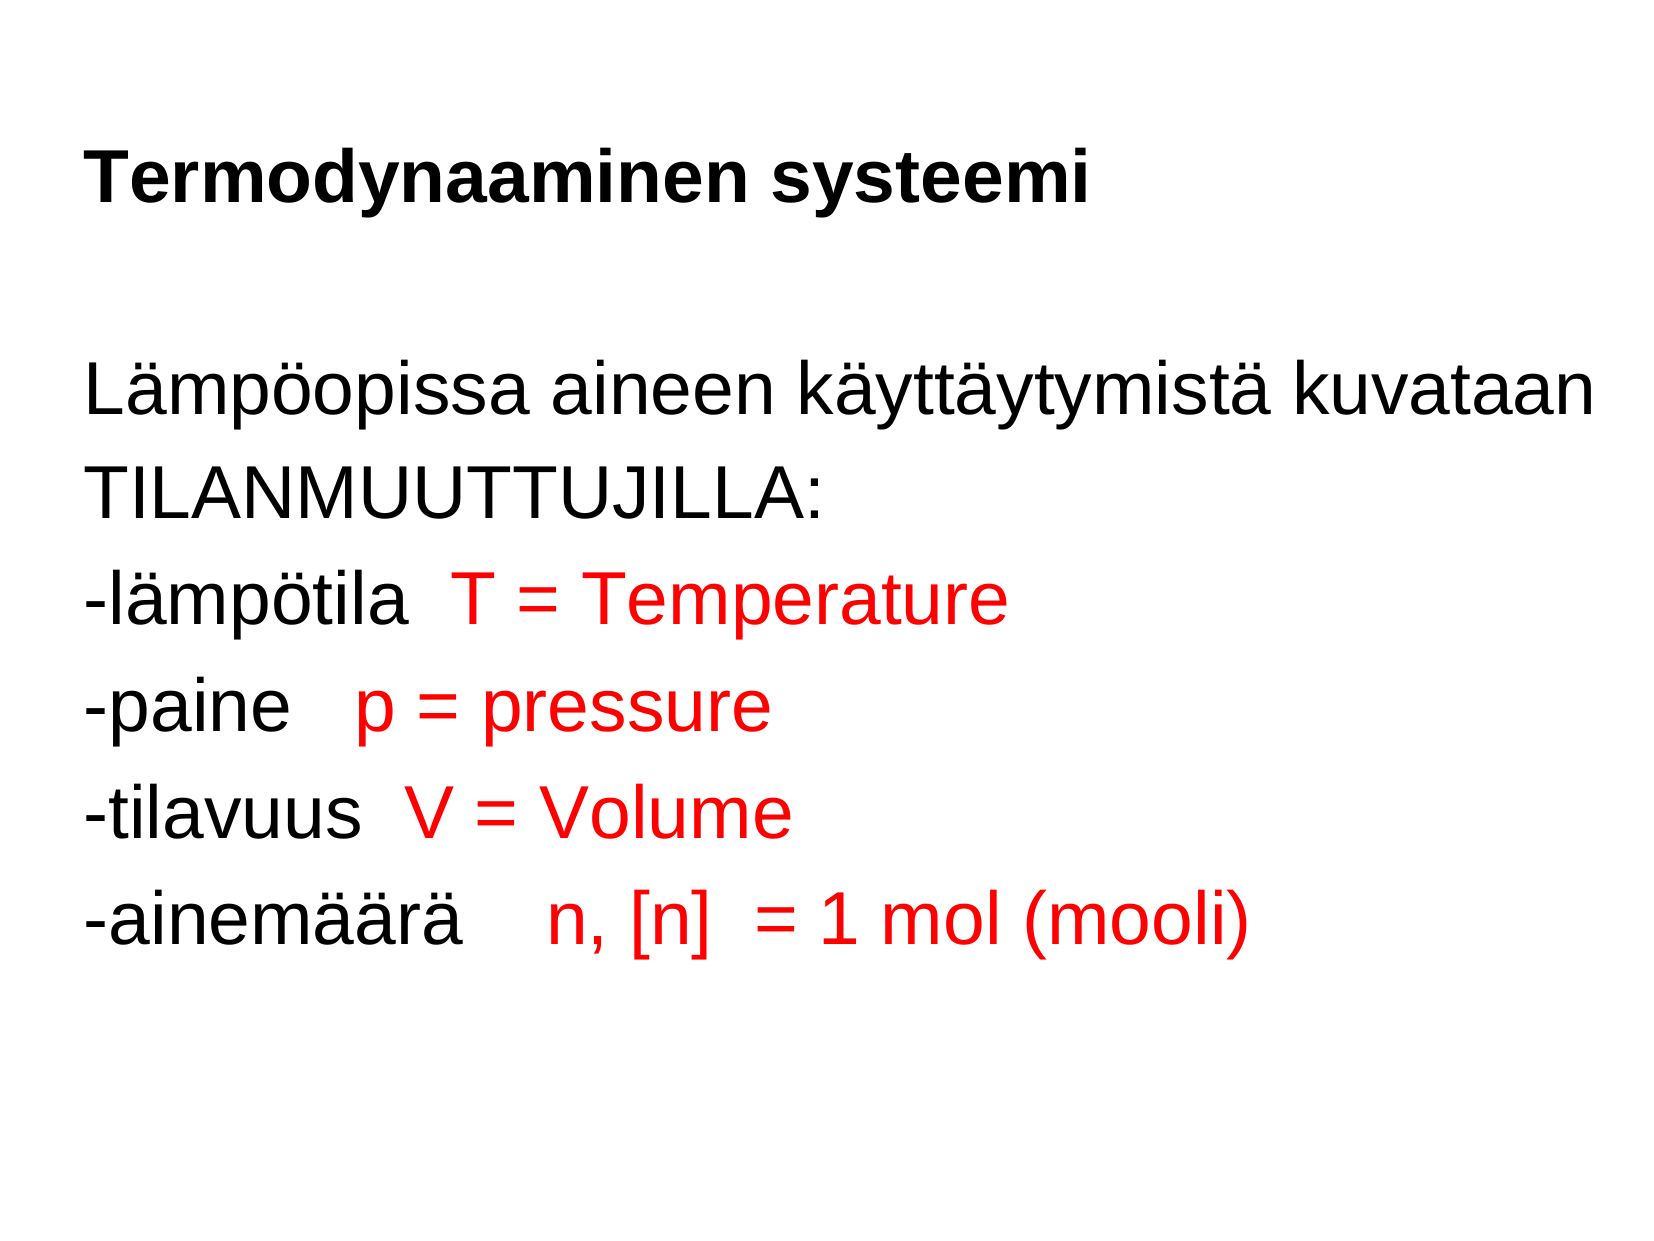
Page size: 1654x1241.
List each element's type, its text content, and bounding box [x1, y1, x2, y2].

text_box Termodynaaminen systeemi Lämpöopissa aineen käyttäytymistä kuvataan TILANMUUTTUJILLA: -lämpötila T = Temperature -paine p = pressure -tilavuus V = Volume -ainemäärä n, [n] = 1 mol (mooli) [68, 106, 1613, 968]
